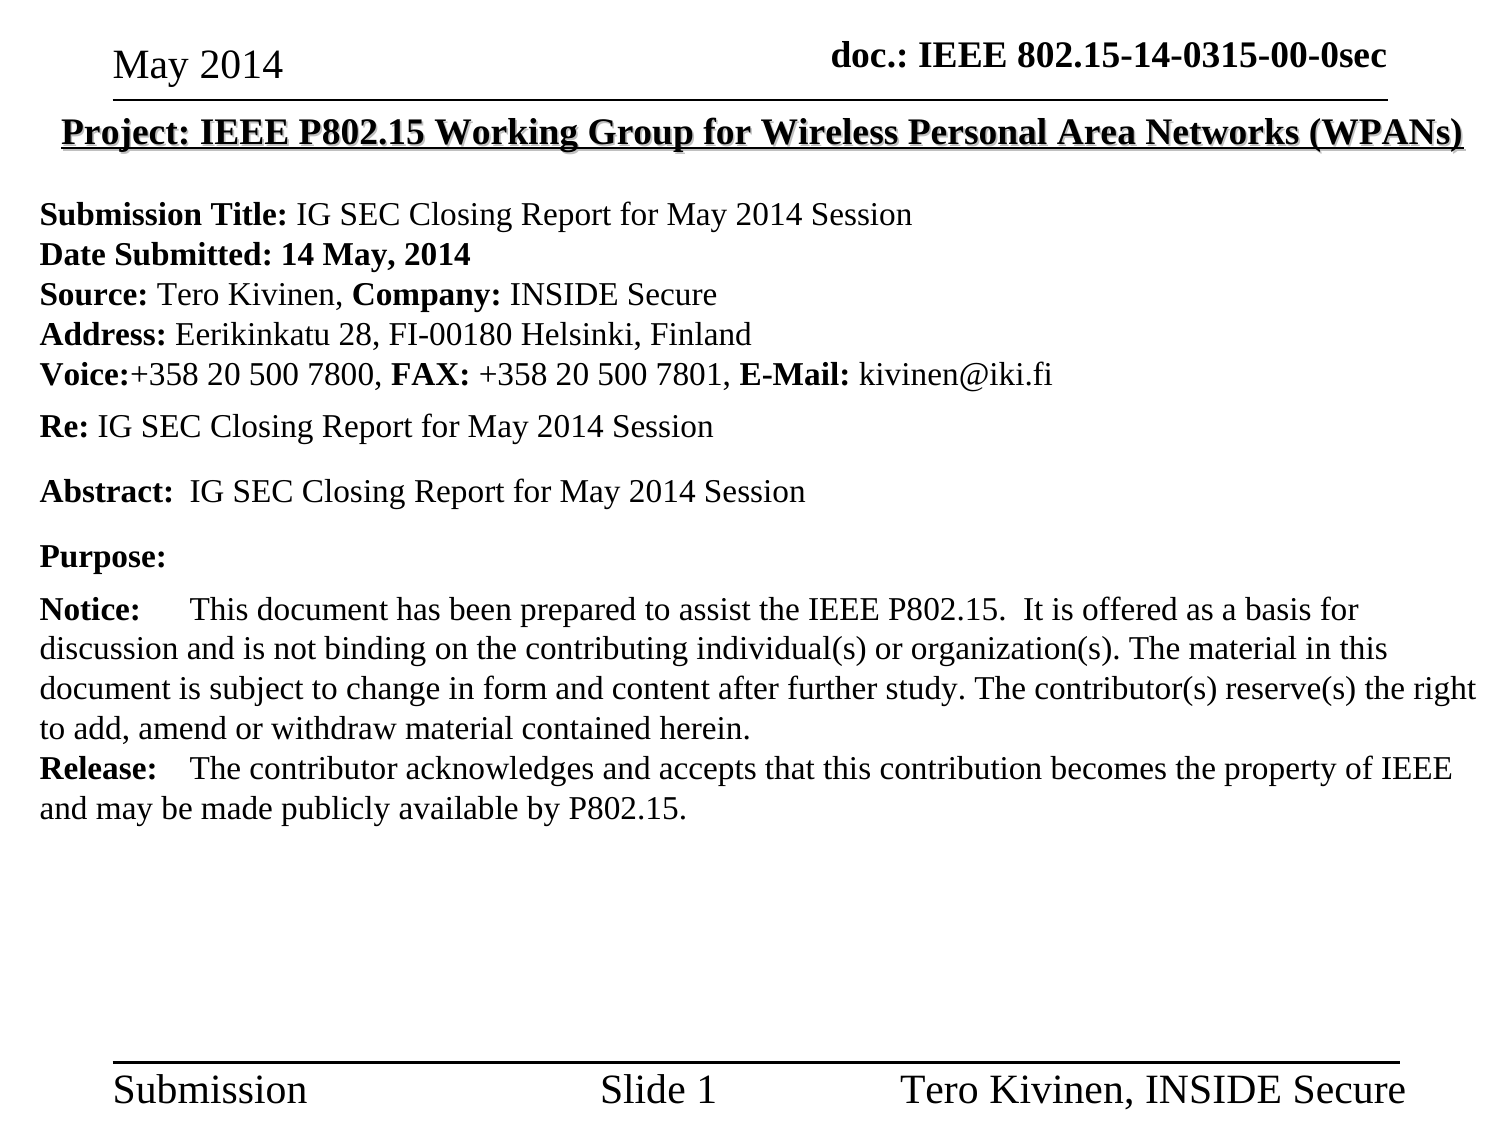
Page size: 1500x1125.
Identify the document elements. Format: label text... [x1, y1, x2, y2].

text_box Project: IEEE P802.15 Working Group for Wireless Personal Area Networks (WPANs) Submission Title: IG SEC Closing Report for May 2014 Session Date Submitted: 14 May, 2014 Source: Tero Kivinen, Company: INSIDE Secure Address: Eerikinkatu 28, FI-00180 Helsinki, Finland Voice:+358 20 500 7800, FAX: +358 20 500 7801, E-Mail: kivinen@iki.fi Re: IG SEC Closing Report for May 2014 Session Abstract: IG SEC Closing Report for May 2014 Session Purpose: Notice: This document has been prepared to assist the IEEE P802.15. It is offered as a basis for discussion and is not binding on the contributing individual(s) or organization(s). The material in this document is subject to change in form and content after further study. The contributor(s) reserve(s) the right to add, amend or withdraw material contained herein. Release: The contributor acknowledges and accepts that this contribution becomes the property of IEEE and may be made publicly available by P802.15. [24, 99, 1500, 834]
